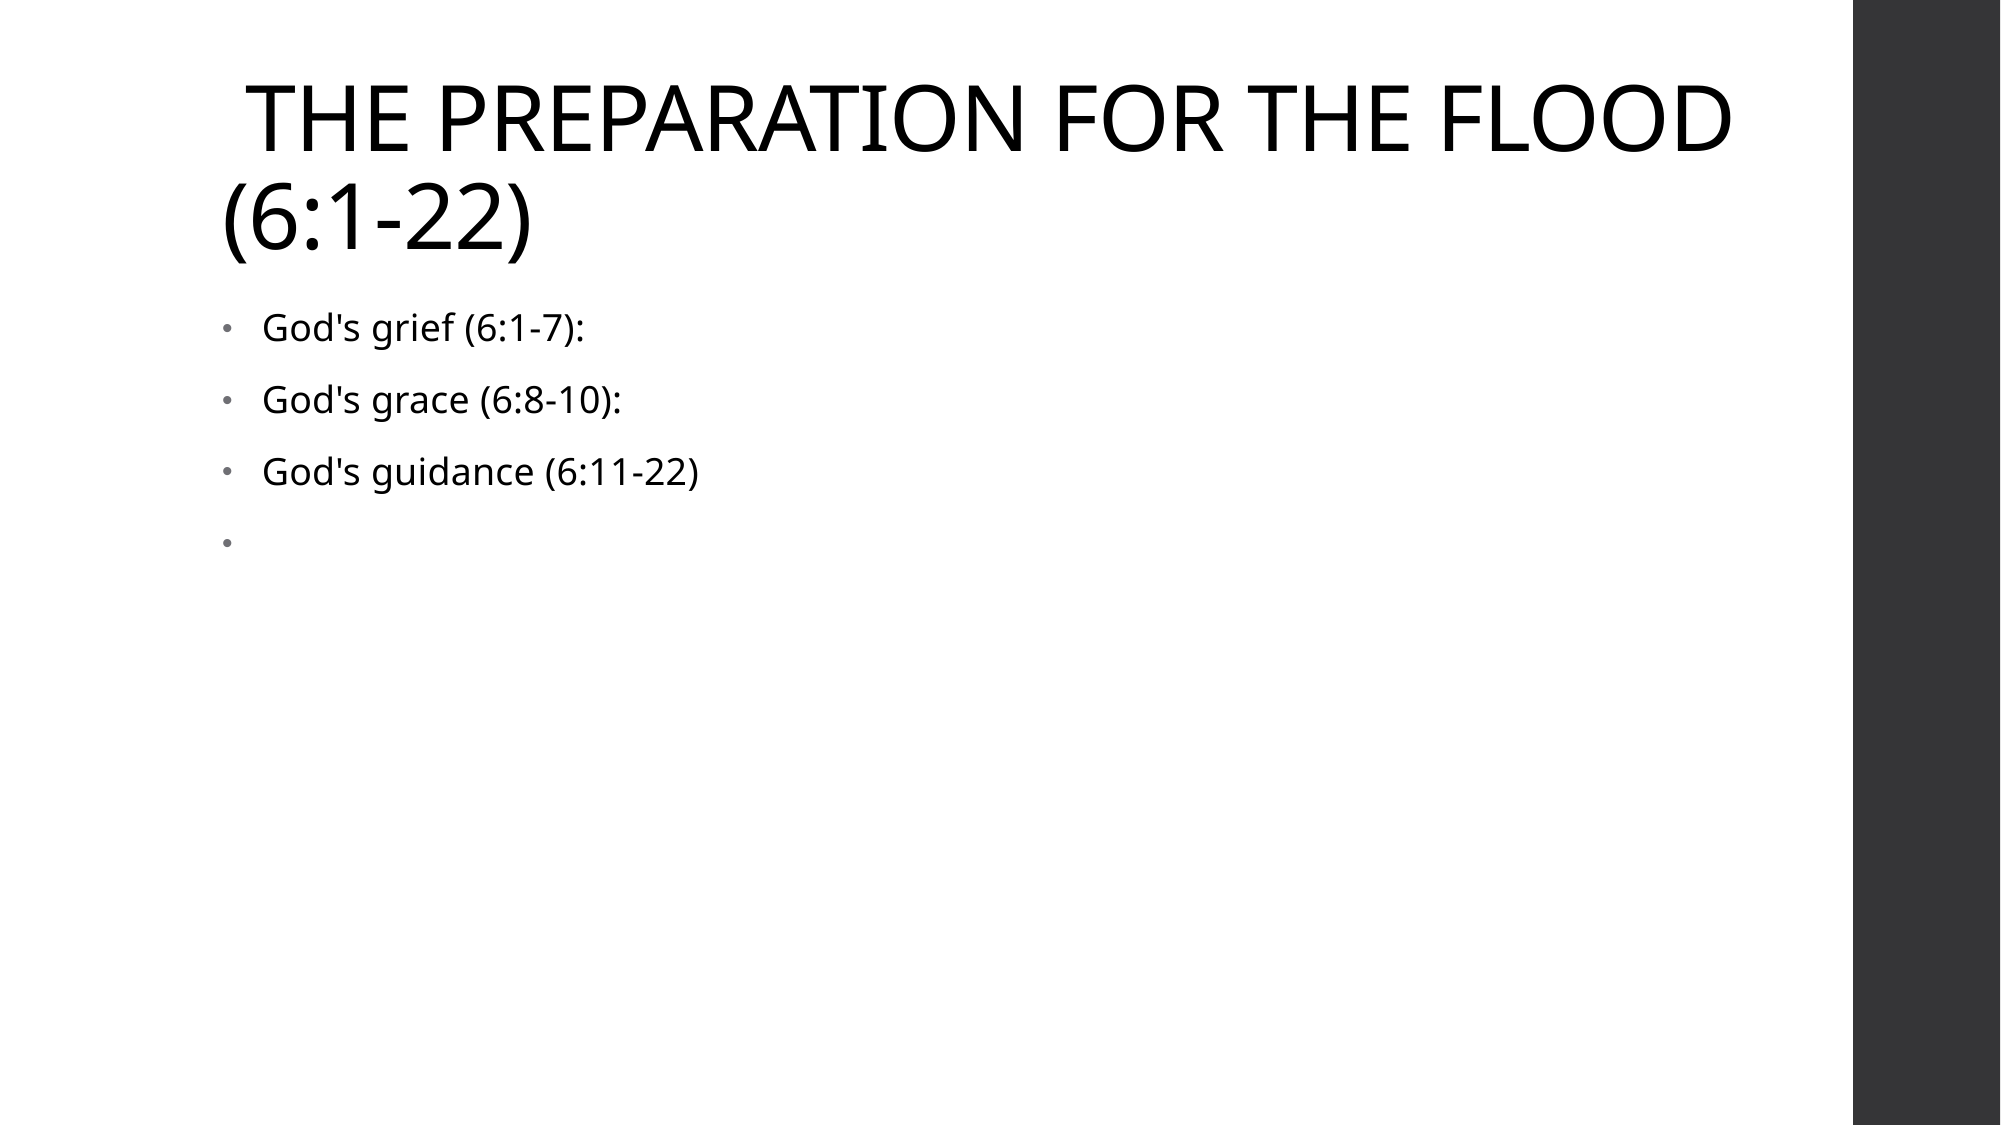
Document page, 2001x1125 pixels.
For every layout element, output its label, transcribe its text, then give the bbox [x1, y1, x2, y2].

title THE PREPARATION FOR THE FLOOD (6:1-22) [206, 60, 1797, 278]
list God's grief (6:1-7): God's grace (6:8-10): God's guidance (6:11-22) [206, 299, 1617, 1014]
